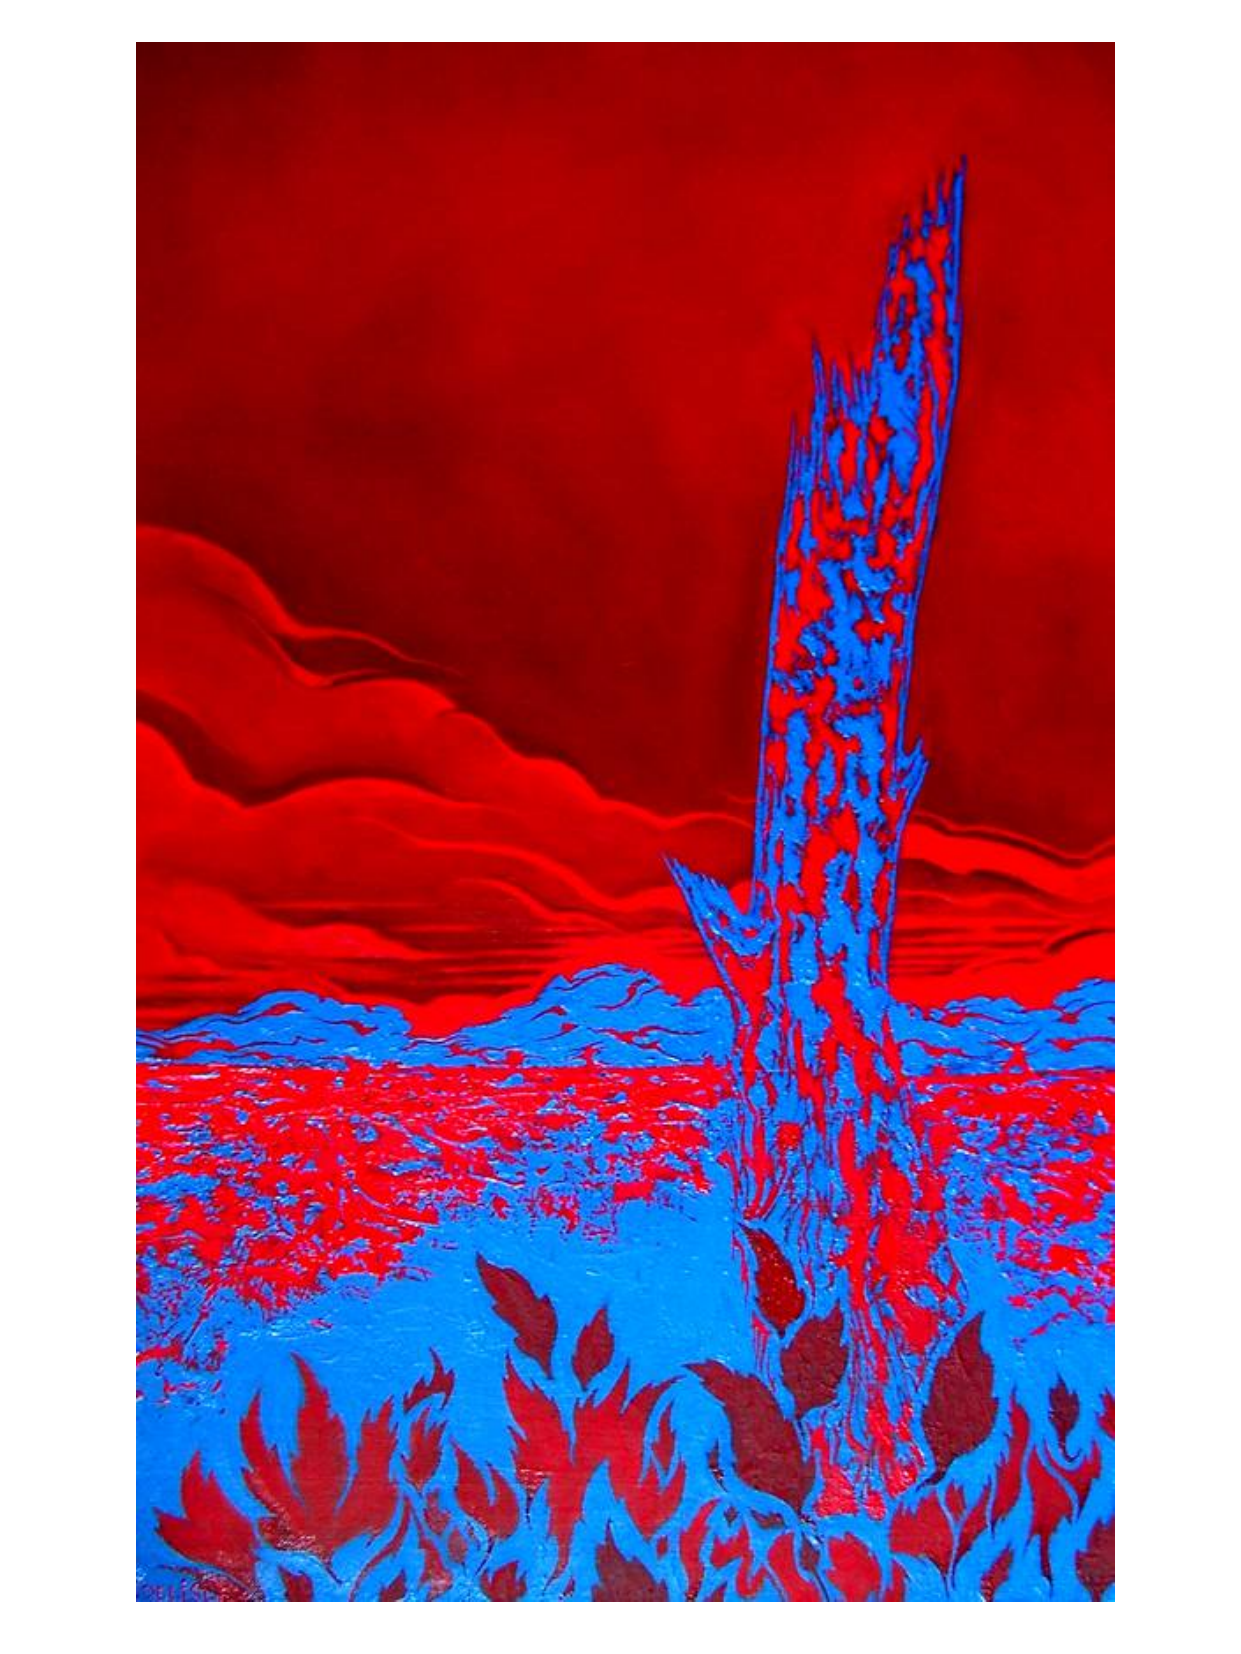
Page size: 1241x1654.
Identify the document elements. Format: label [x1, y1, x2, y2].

picture [136, 42, 1115, 1602]
